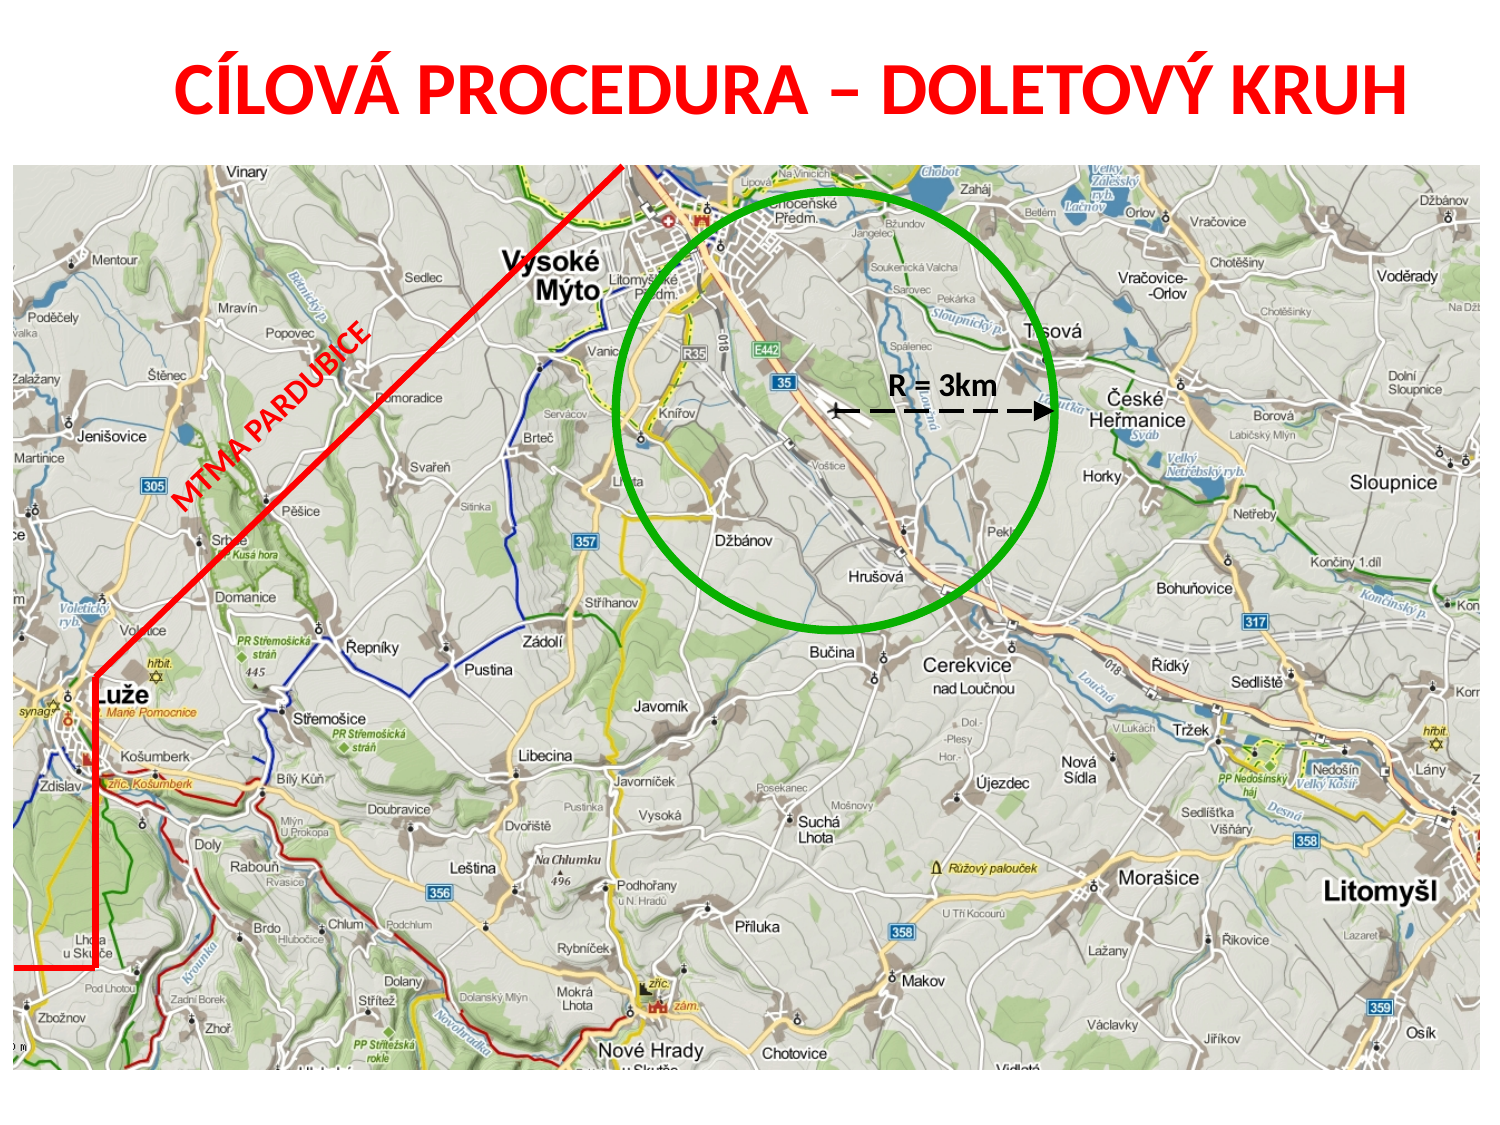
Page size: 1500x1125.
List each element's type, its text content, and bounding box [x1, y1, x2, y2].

picture [13, 165, 1480, 1070]
title CÍLOVÁ PROCEDURA – DOLETOVÝ KRUH [74, 21, 1425, 149]
text_box R = 3km [855, 355, 1031, 411]
picture [13, 165, 618, 965]
text_box MTMA PARDUBICE [144, 271, 419, 536]
